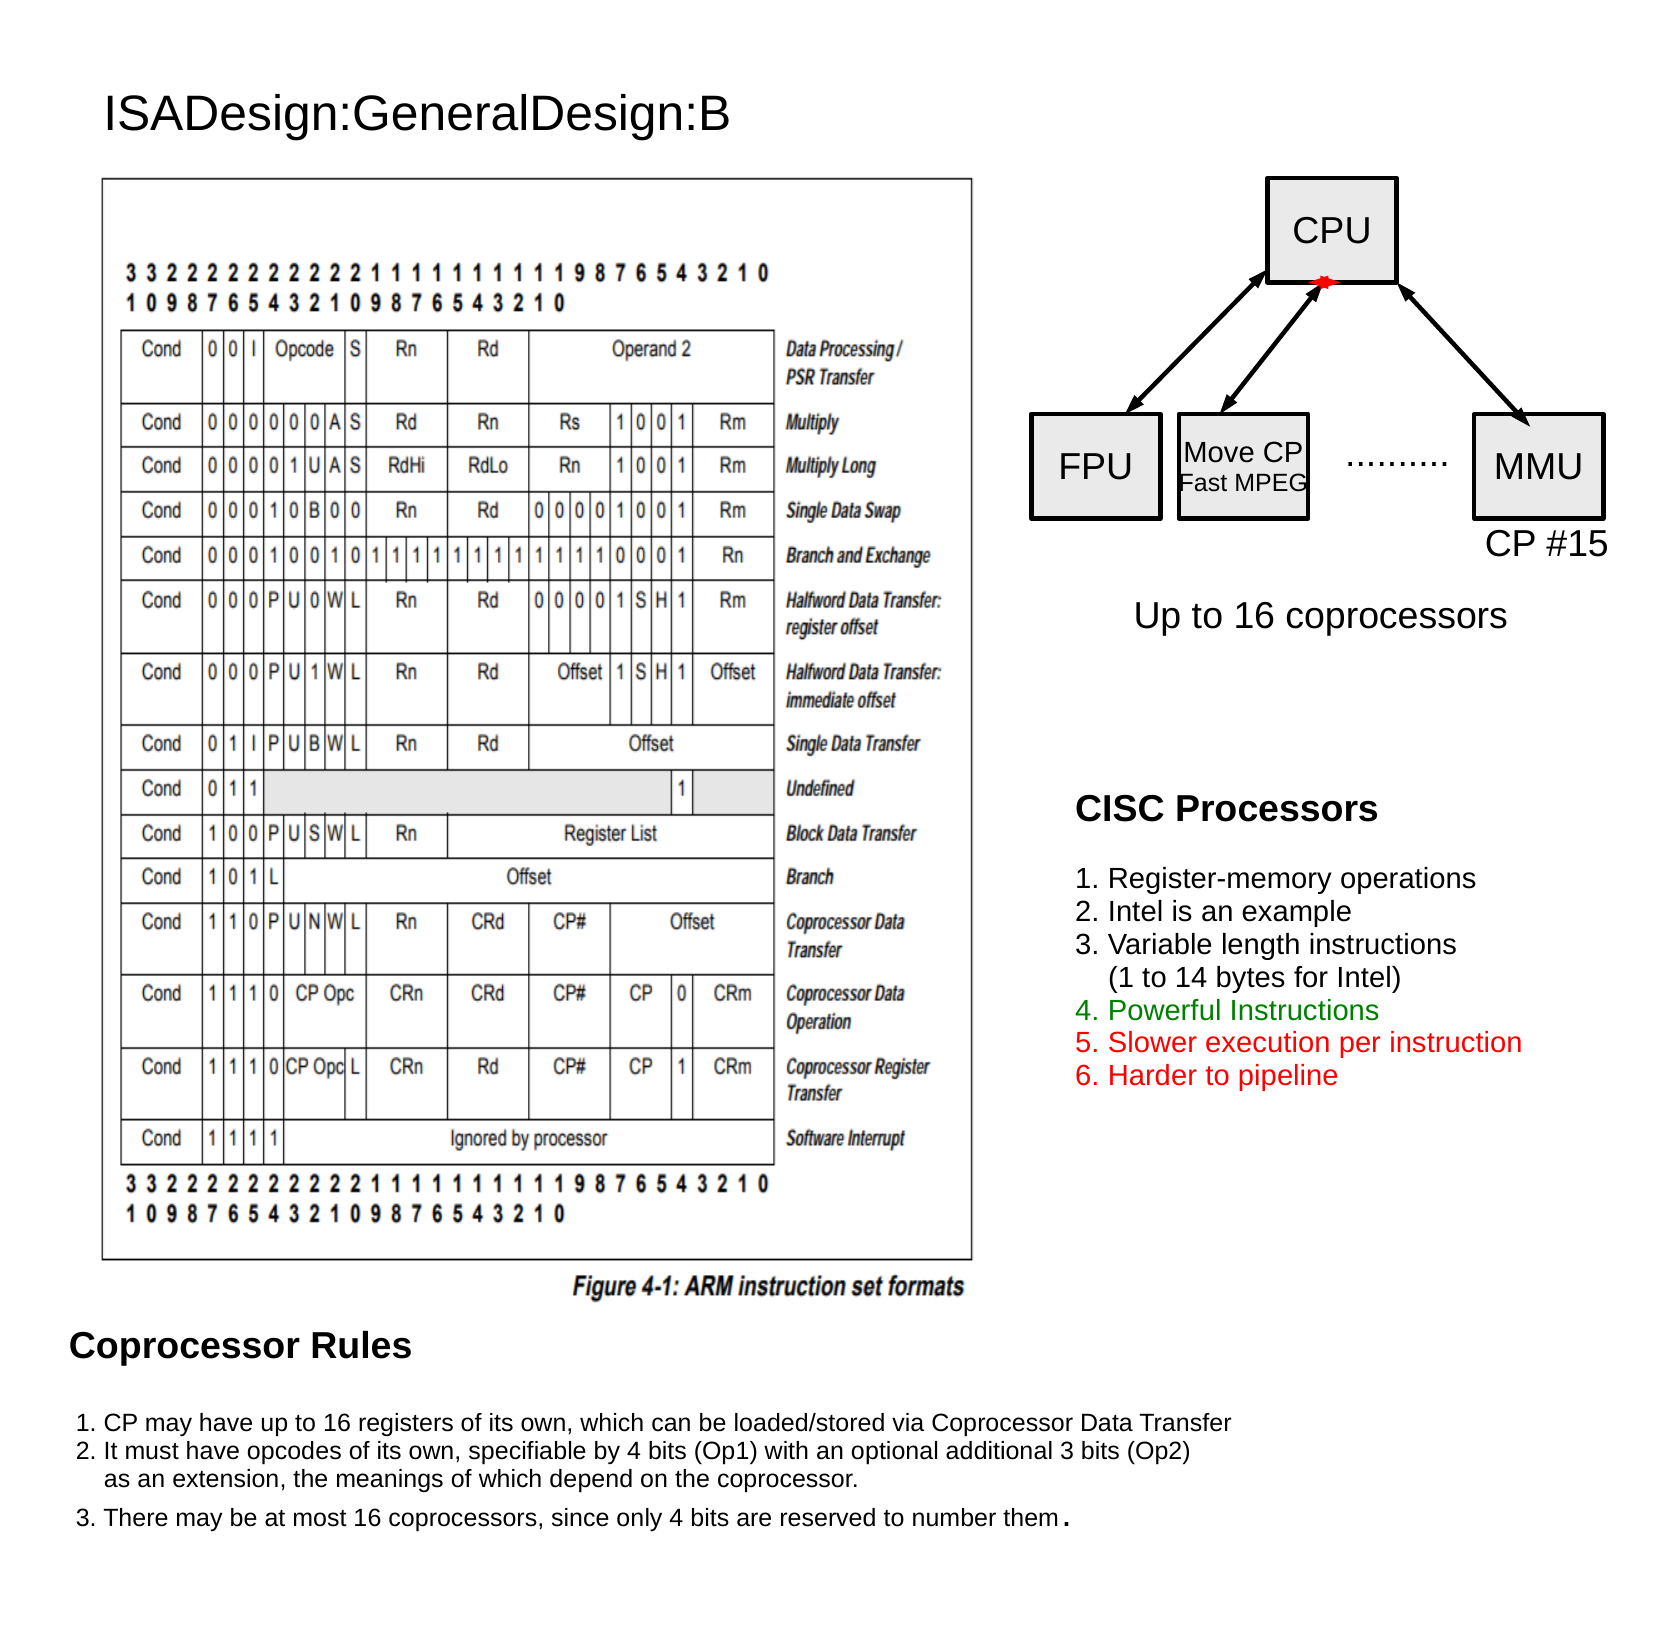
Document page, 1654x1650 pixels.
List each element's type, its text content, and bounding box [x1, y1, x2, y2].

text_box .......... [1328, 423, 1468, 485]
text_box Move CP Fast MPEG [1178, 414, 1309, 519]
text_box CP #15 [1467, 513, 1627, 575]
text_box CPU [1267, 177, 1397, 283]
text_box Coprocessor Rules 1. CP may have up to 16 registers of its own, which can be loaded/stored via Coprocessor Data Transfer 2. It must have opcodes of its own, specifiable by 4 bits (Op1) with an optional additional 3 bits (Op2) as an extension, the meanings of which depend on the coprocessor. 3. There may be at most 16 coprocessors, since only 4 bits are reserved to number them. [51, 1314, 1252, 1589]
picture [88, 165, 1006, 1309]
text_box CISC Processors 1. Register-memory operations 2. Intel is an example 3. Variable length instructions (1 to 14 bytes for Intel) 4. Powerful Instructions 5. Slower execution per instruction 6. Harder to pipeline [1058, 777, 1540, 1202]
text_box Up to 16 coprocessors [1116, 584, 1526, 646]
text_box FPU [1031, 414, 1161, 519]
text_box MMU [1474, 414, 1604, 513]
text_box ISADesign:GeneralDesign:B [88, 78, 1076, 166]
